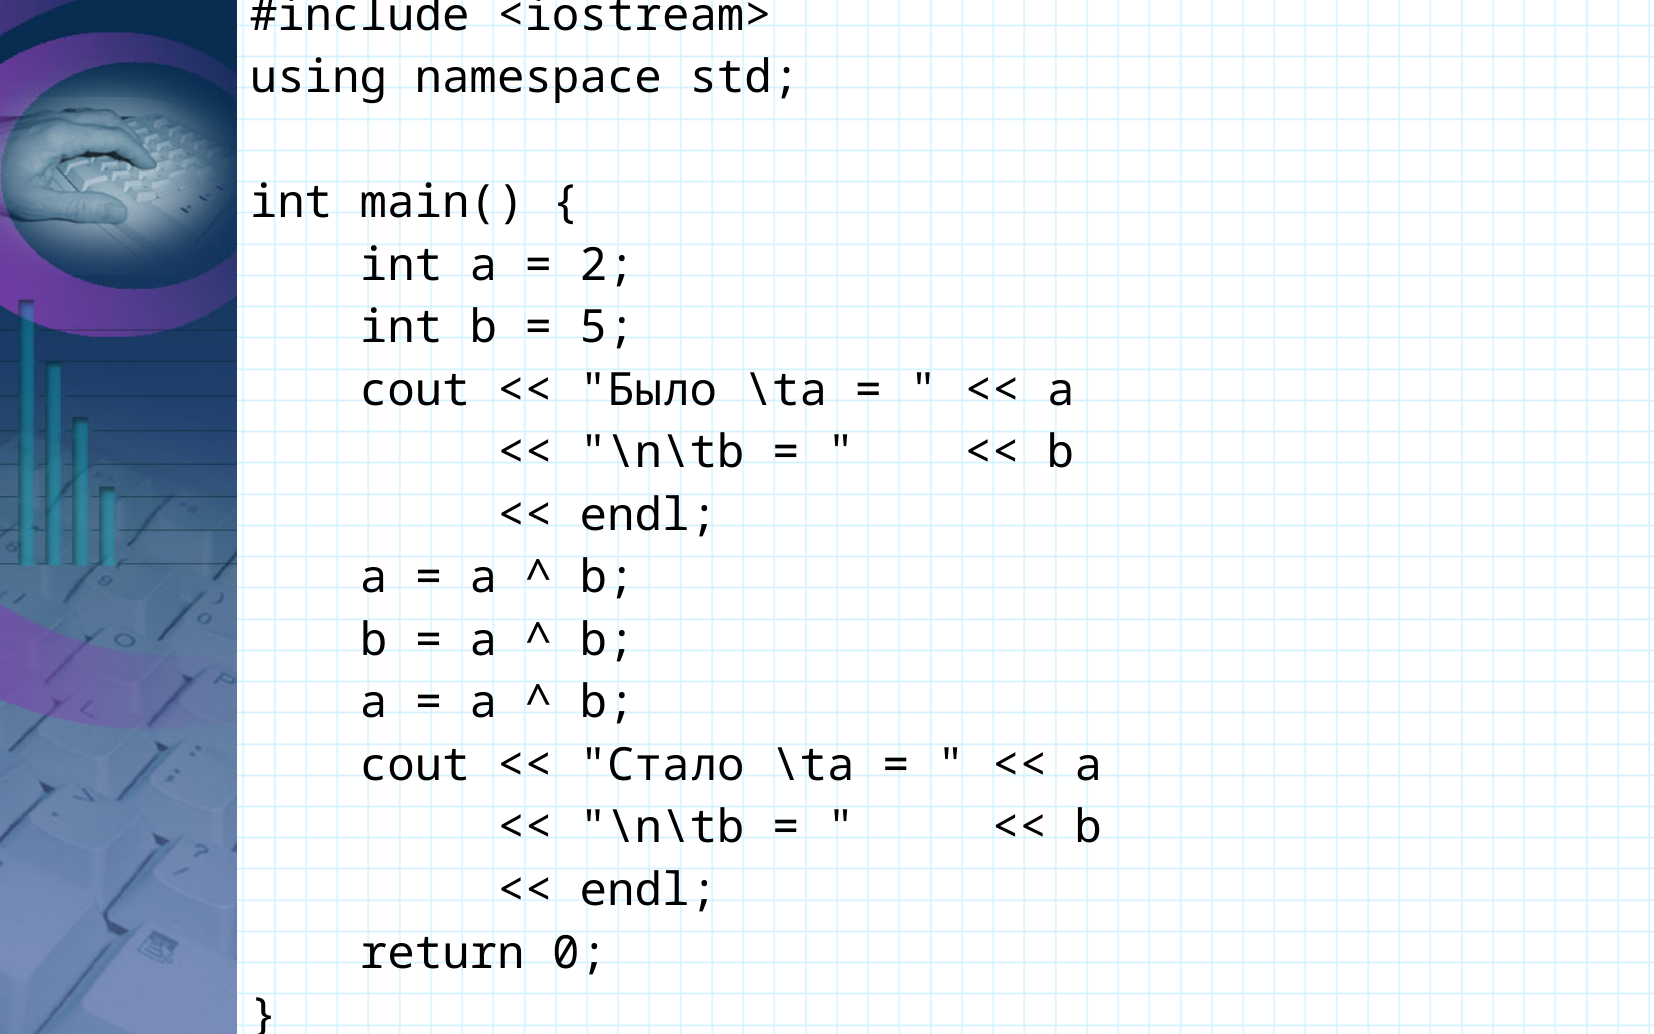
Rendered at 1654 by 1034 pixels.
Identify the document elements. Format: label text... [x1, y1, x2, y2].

picture [722, 9, 728, 23]
picture [312, 8, 324, 23]
picture [449, 8, 463, 15]
picture [261, 0, 268, 7]
picture [264, 0, 1654, 1034]
picture [259, 10, 266, 17]
picture [438, 0, 617, 23]
picture [421, 8, 434, 23]
picture [669, 8, 683, 15]
picture [0, 0, 265, 1034]
picture [696, 18, 709, 23]
picture [558, 8, 572, 23]
picture [376, 0, 434, 23]
picture [267, 0, 372, 23]
subtitle #include <iostream> using namespace std; int main() { int a = 2; int b = 5; cout << "Было \ta = " << a << "\n\tb = " << b << endl; a = a ^ b; b = a ^ b; a = a ^ b; cout << "Стало \ta = " << a << "\n\tb = " << b << endl; return 0; } [214, 23, 1630, 1002]
picture [732, 9, 738, 23]
